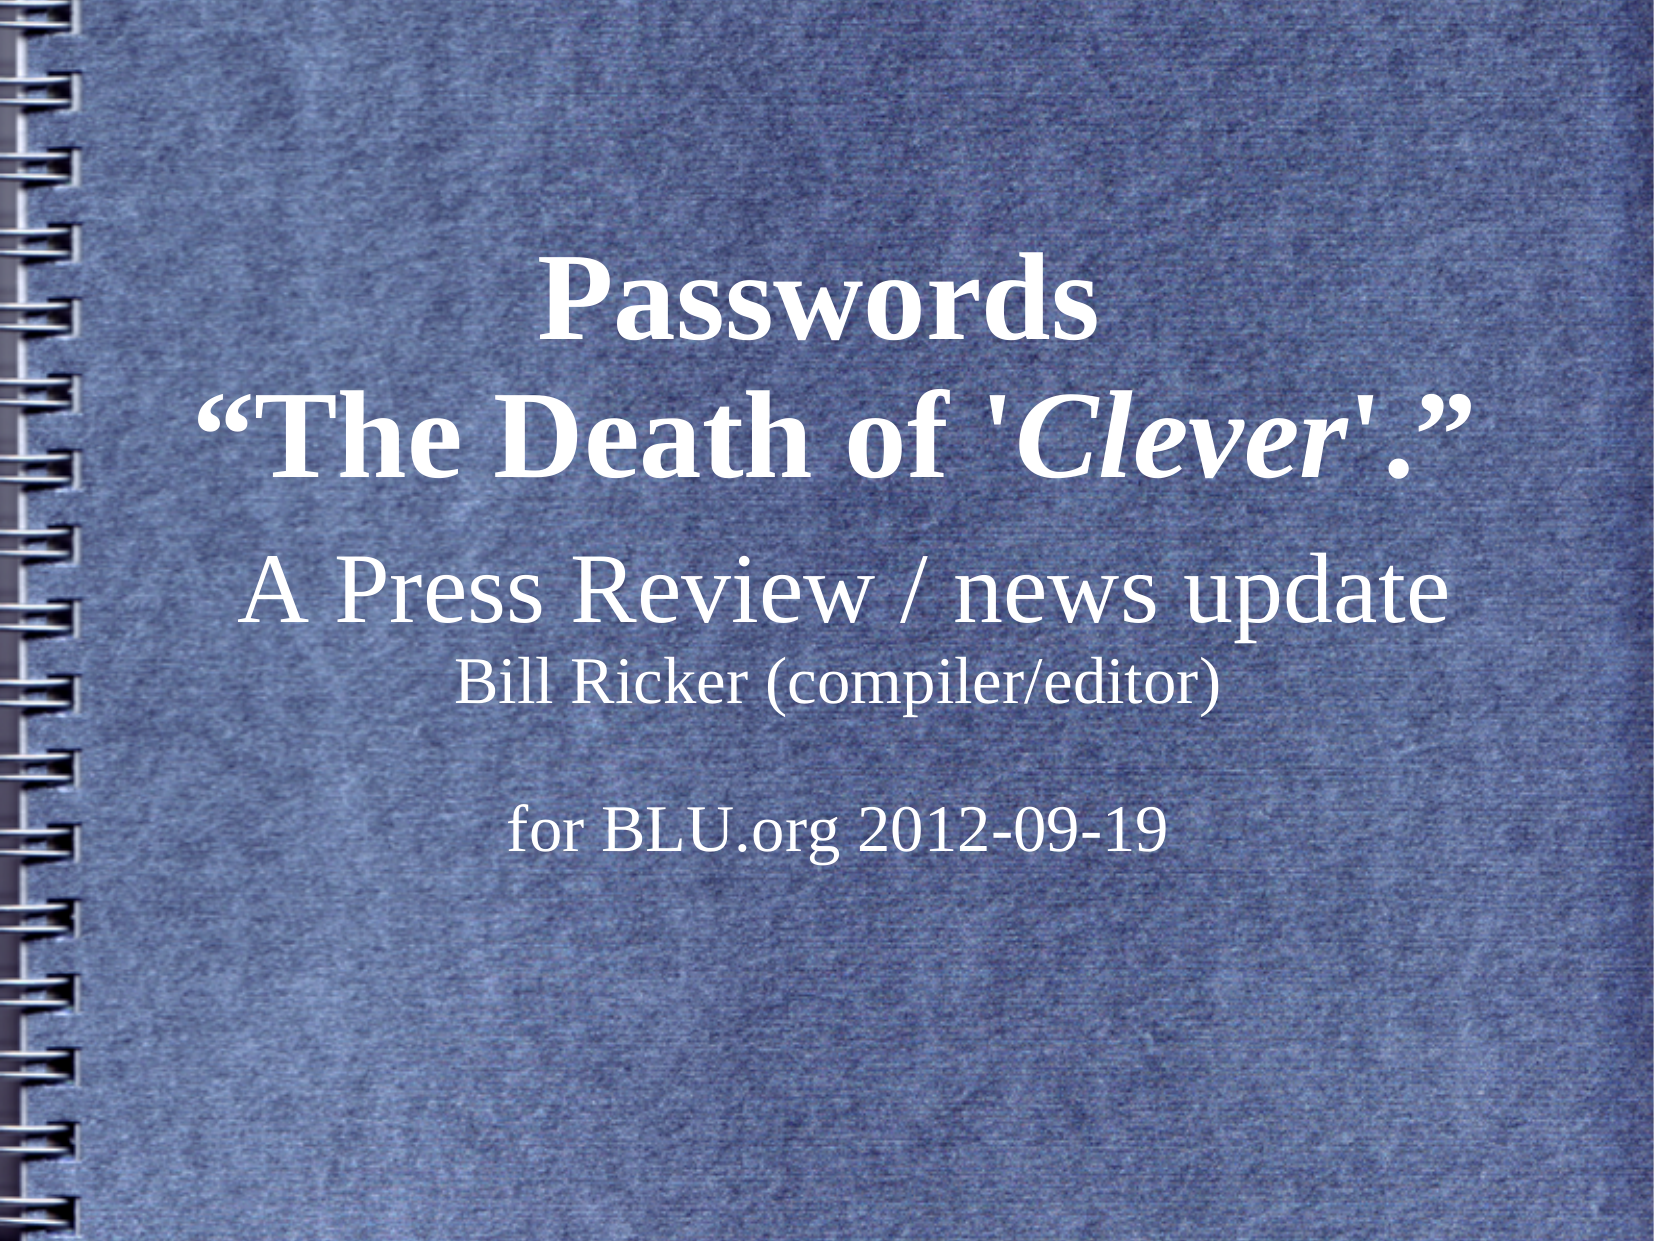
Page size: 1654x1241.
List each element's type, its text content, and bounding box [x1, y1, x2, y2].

subtitle A Press Review / news update Bill Ricker (compiler/editor) for BLU.org 2012-09-19 [82, 290, 1571, 1109]
title Passwords “The Death of 'Clever'.” [75, 227, 1564, 505]
picture [0, 0, 1654, 1241]
